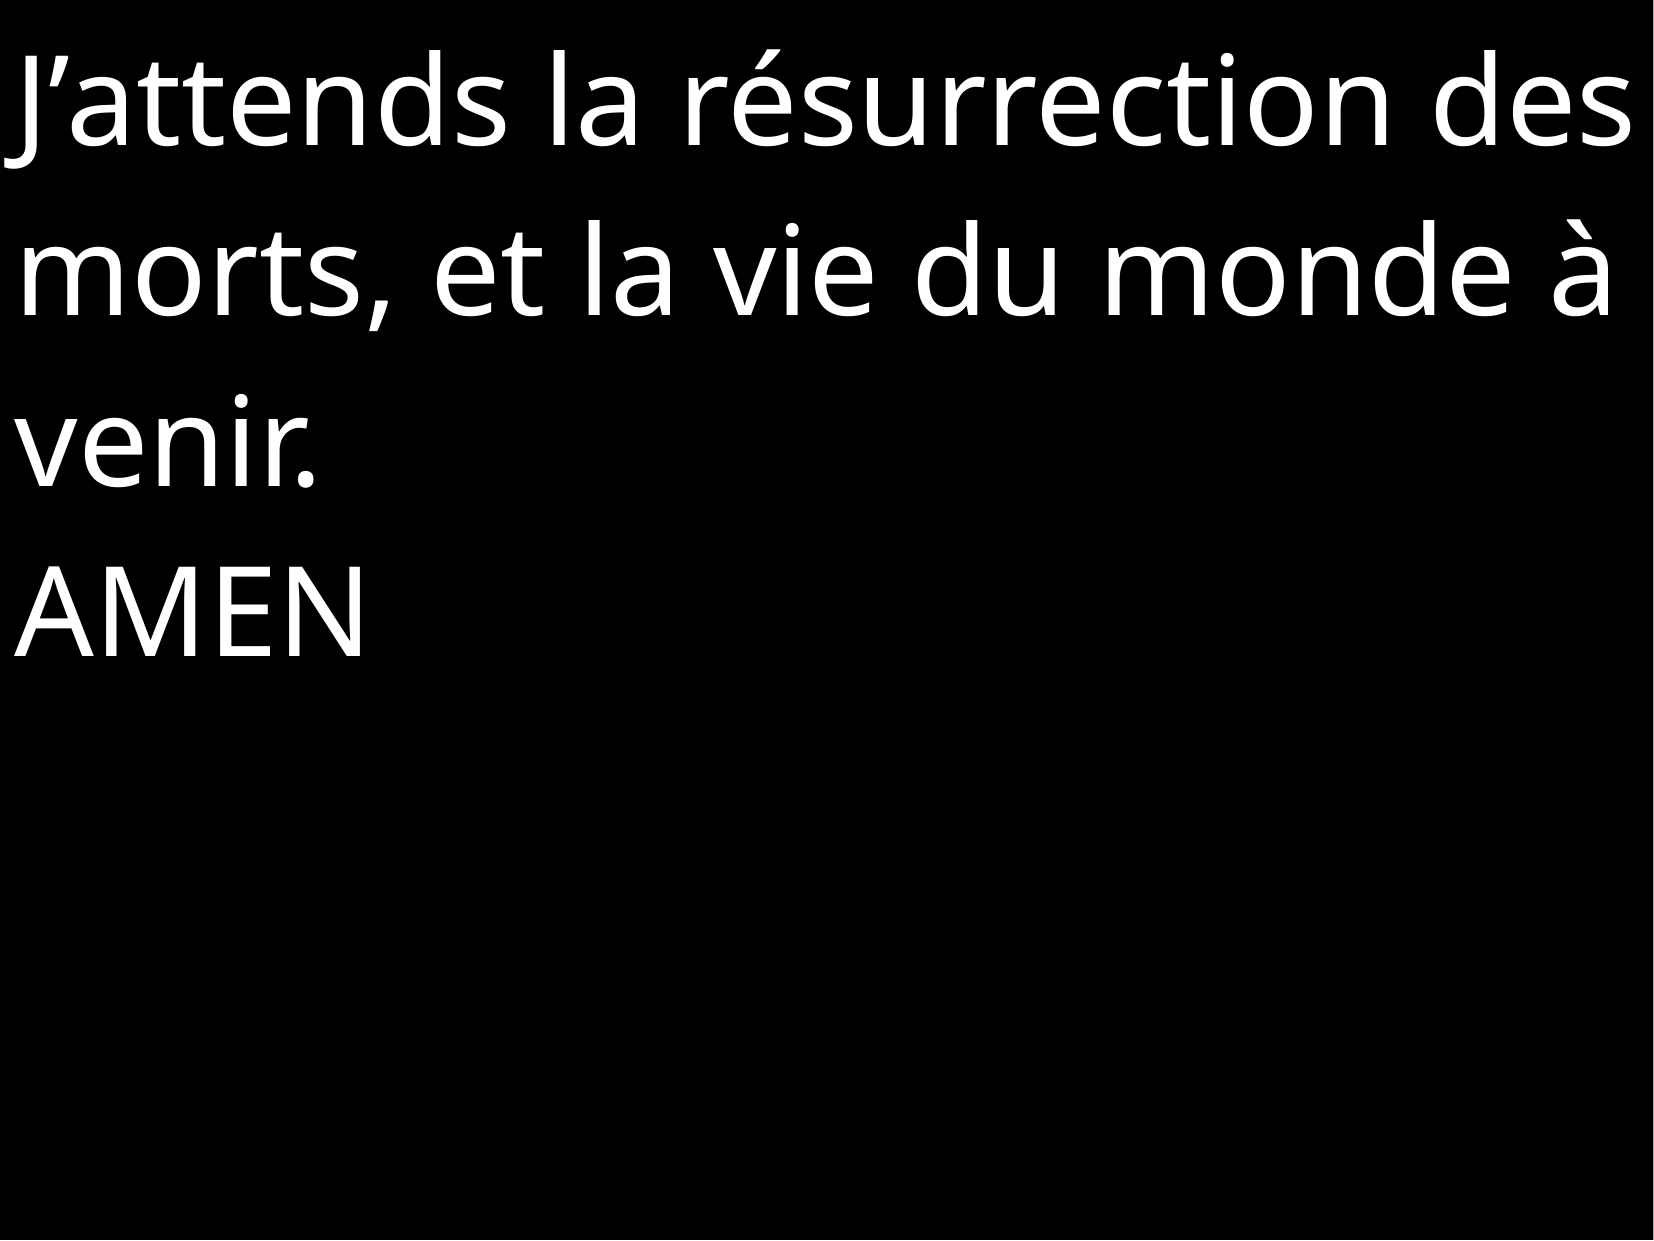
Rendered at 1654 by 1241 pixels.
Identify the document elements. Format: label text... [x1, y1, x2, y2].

text_box J’attends la résurrection des morts, et la vie du monde à venir. AMEN [0, 4, 1654, 1099]
